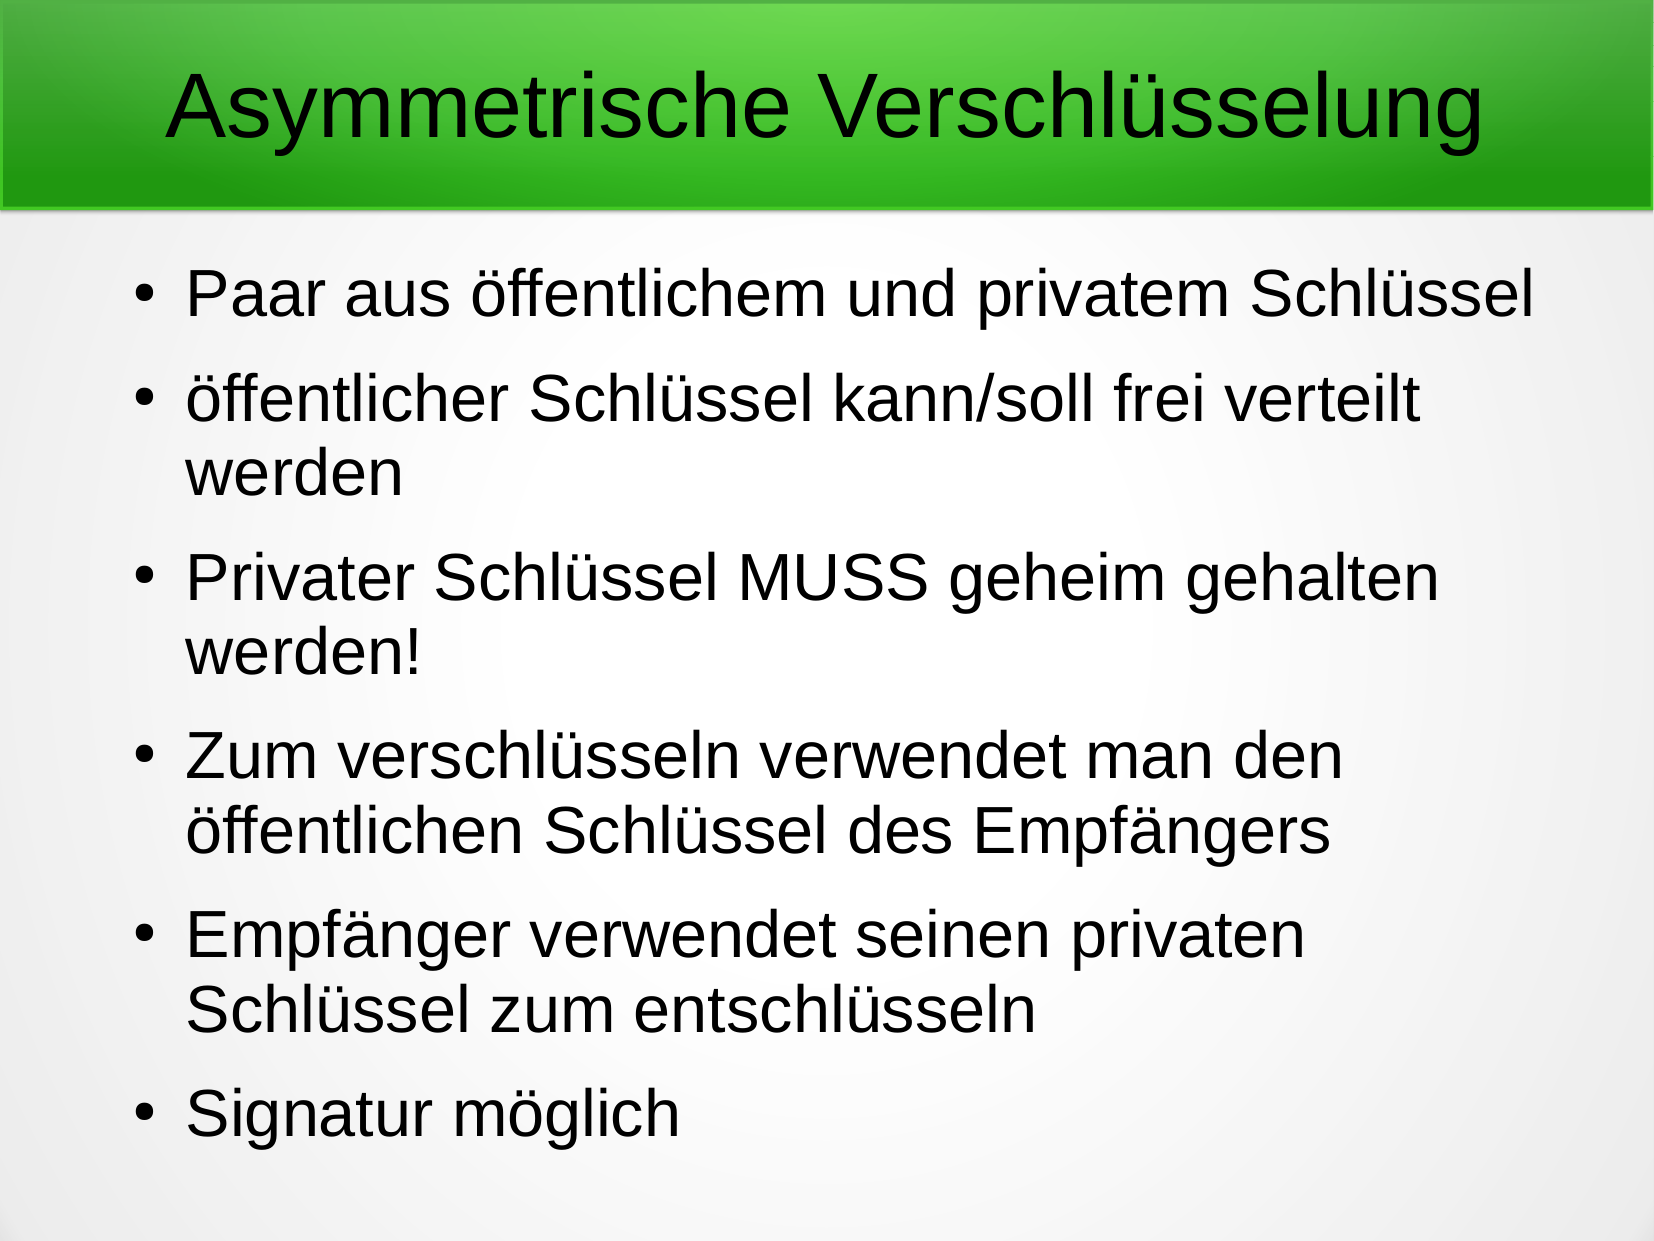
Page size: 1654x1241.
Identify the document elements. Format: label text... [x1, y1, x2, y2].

title Asymmetrische Verschlüsselung [82, 35, 1571, 178]
list Paar aus öffentlichem und privatem Schlüssel öffentlicher Schlüssel kann/soll frei verteilt werden Privater Schlüssel MUSS geheim gehalten werden! Zum verschlüsseln verwendet man den öffentlichen Schlüssel des Empfängers Empfänger verwendet seinen privaten Schlüssel zum entschlüsseln Signatur möglich [114, 256, 1548, 1226]
